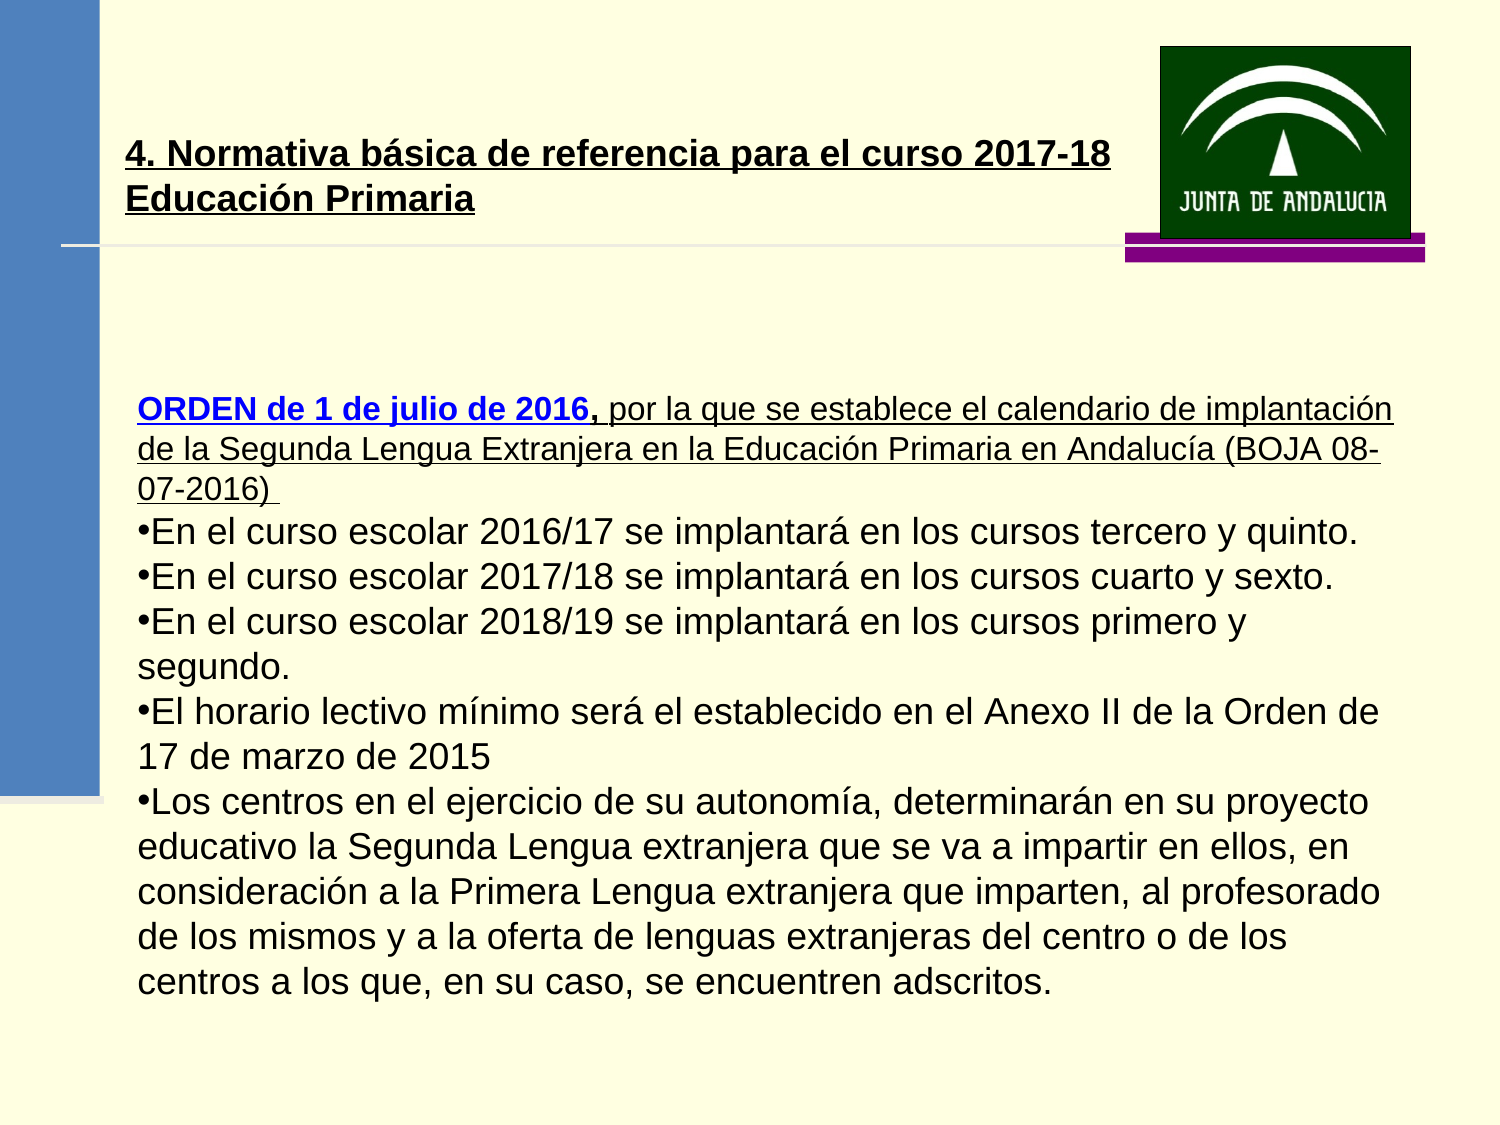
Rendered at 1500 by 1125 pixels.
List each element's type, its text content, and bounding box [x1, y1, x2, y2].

text_box ORDEN de 1 de julio de 2016, por la que se establece el calendario de implantación de la Segunda Lengua Extranjera en la Educación Primaria en Andalucía (BOJA 08-07-2016) En el curso escolar 2016/17 se implantará en los cursos tercero y quinto. En el curso escolar 2017/18 se implantará en los cursos cuarto y sexto. En el curso escolar 2018/19 se implantará en los cursos primero y segundo. El horario lectivo mínimo será el establecido en el Anexo II de la Orden de 17 de marzo de 2015 Los centros en el ejercicio de su autonomía, determinarán en su proyecto educativo la Segunda Lengua extranjera que se va a impartir en ellos, en consideración a la Primera Lengua extranjera que imparten, al profesorado de los mismos y a la oferta de lenguas extranjeras del centro o de los centros a los que, en su caso, se encuentren adscritos. [137, 387, 1400, 999]
text_box 4. Normativa básica de referencia para el curso 2017-18 Educación Primaria [124, 124, 1426, 313]
picture [1160, 46, 1410, 239]
